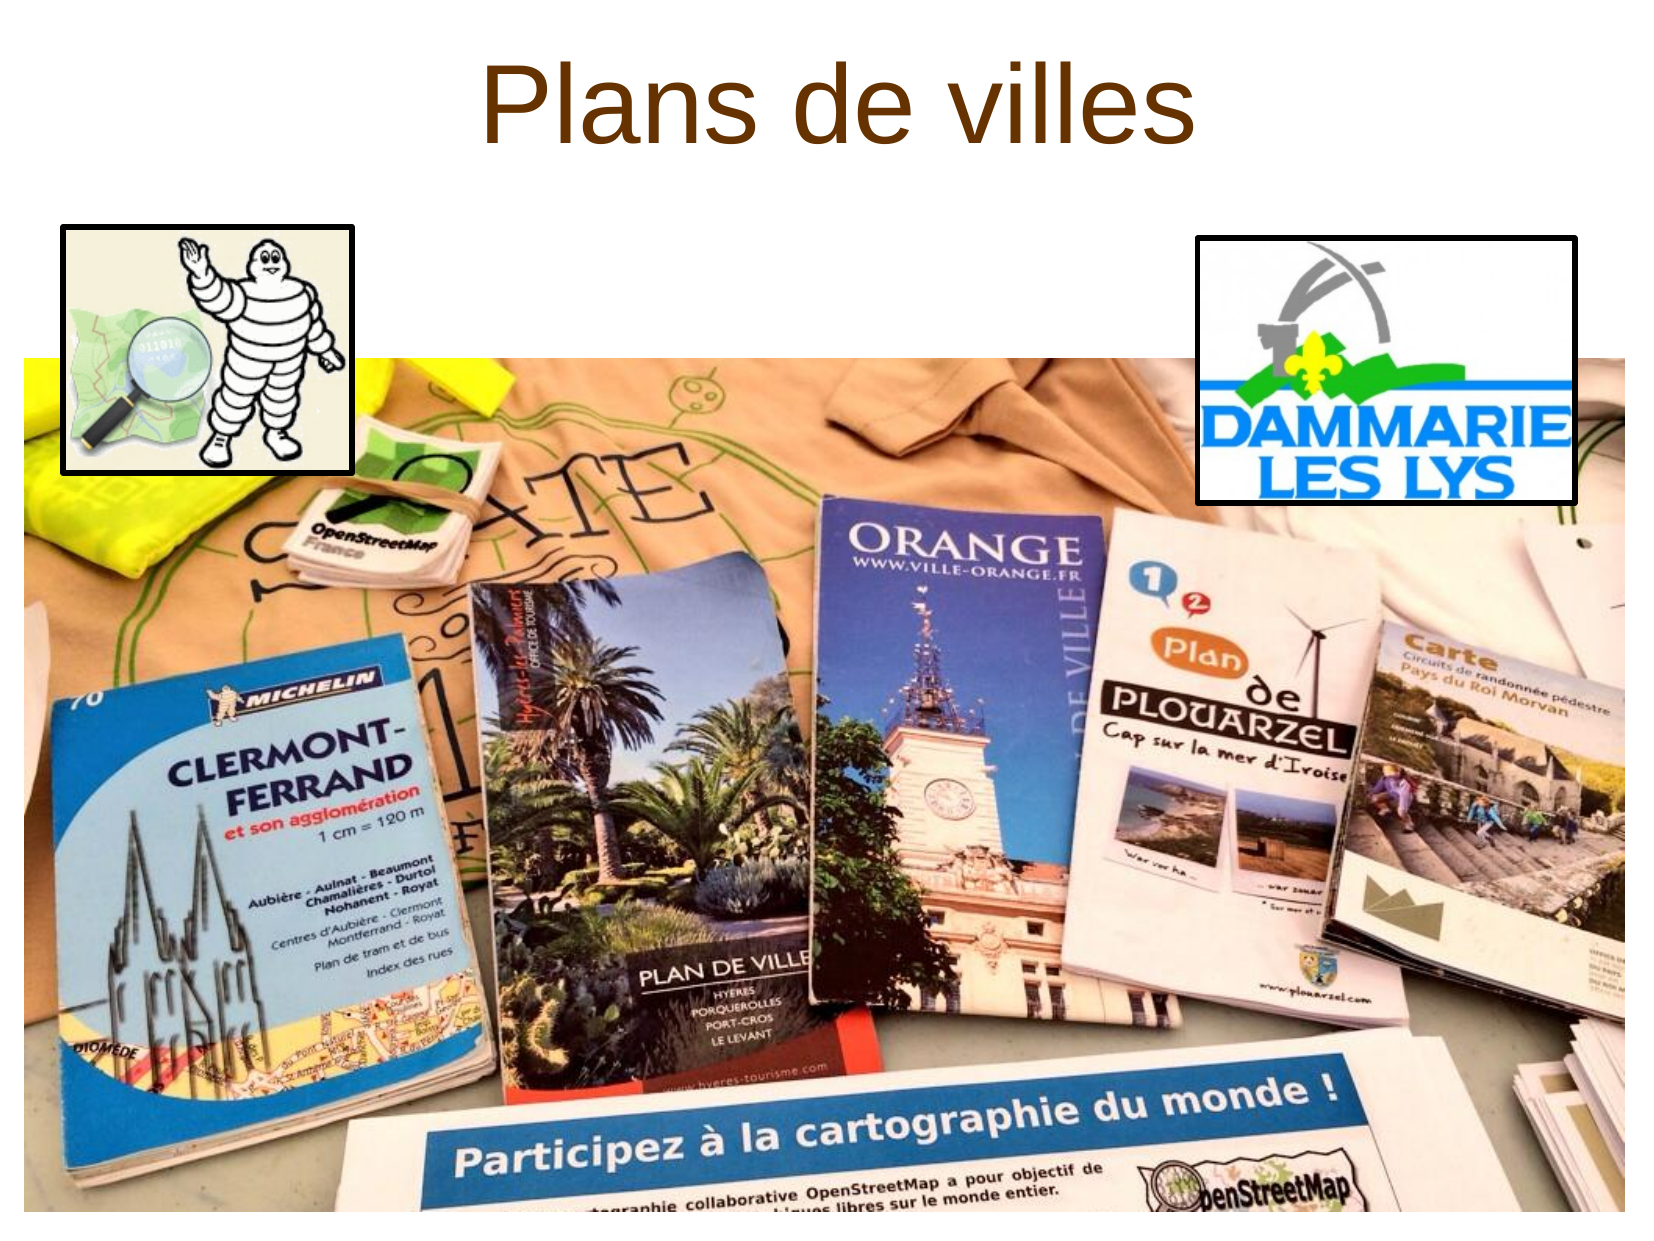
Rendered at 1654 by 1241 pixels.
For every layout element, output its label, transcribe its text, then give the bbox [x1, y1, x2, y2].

picture [1200, 241, 1572, 500]
picture [66, 229, 350, 471]
title Plans de villes [94, 37, 1583, 172]
picture [24, 358, 1625, 1212]
